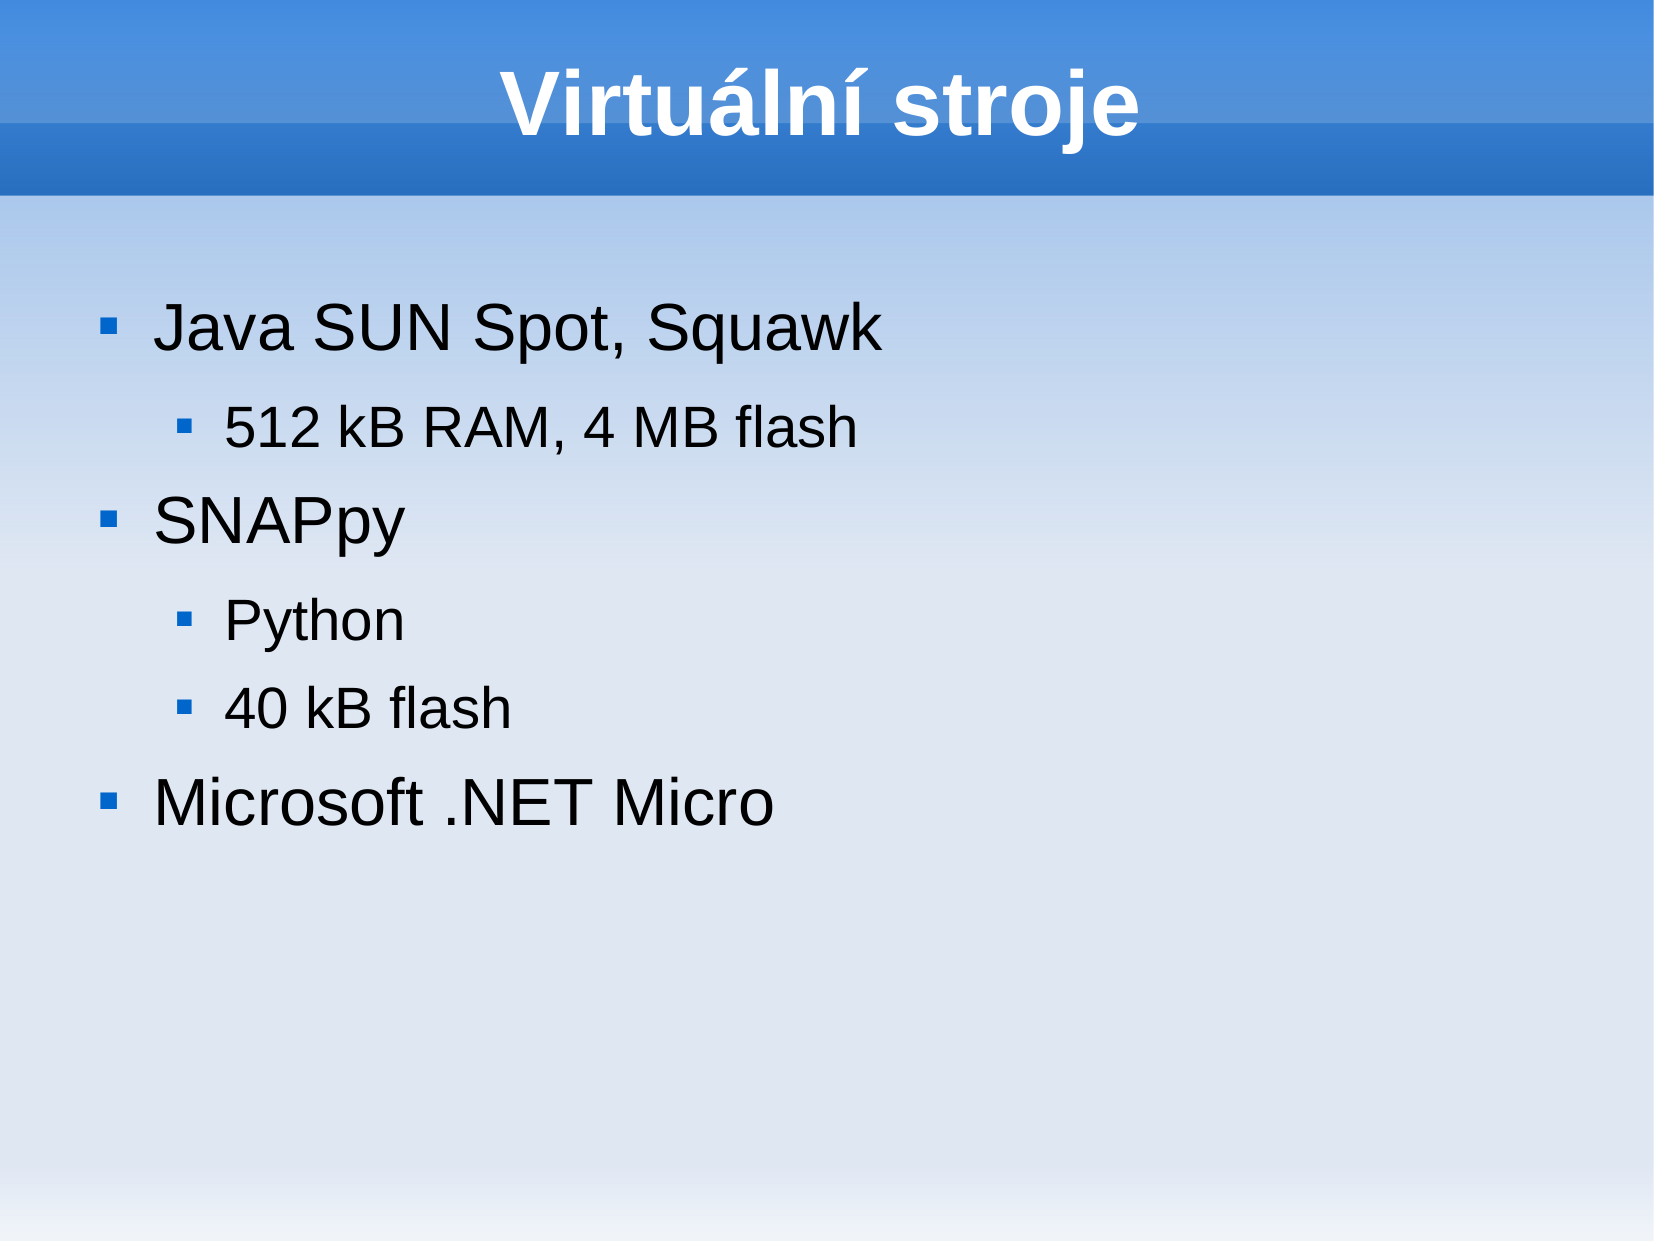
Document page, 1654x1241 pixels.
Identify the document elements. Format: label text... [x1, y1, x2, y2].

title Virtuální stroje [76, 0, 1565, 208]
picture [0, 0, 1654, 1241]
list Java SUN Spot, Squawk 512 kB RAM, 4 MB flash SNAPpy Python 40 kB flash Microsoft .NET Micro [82, 290, 1571, 1109]
